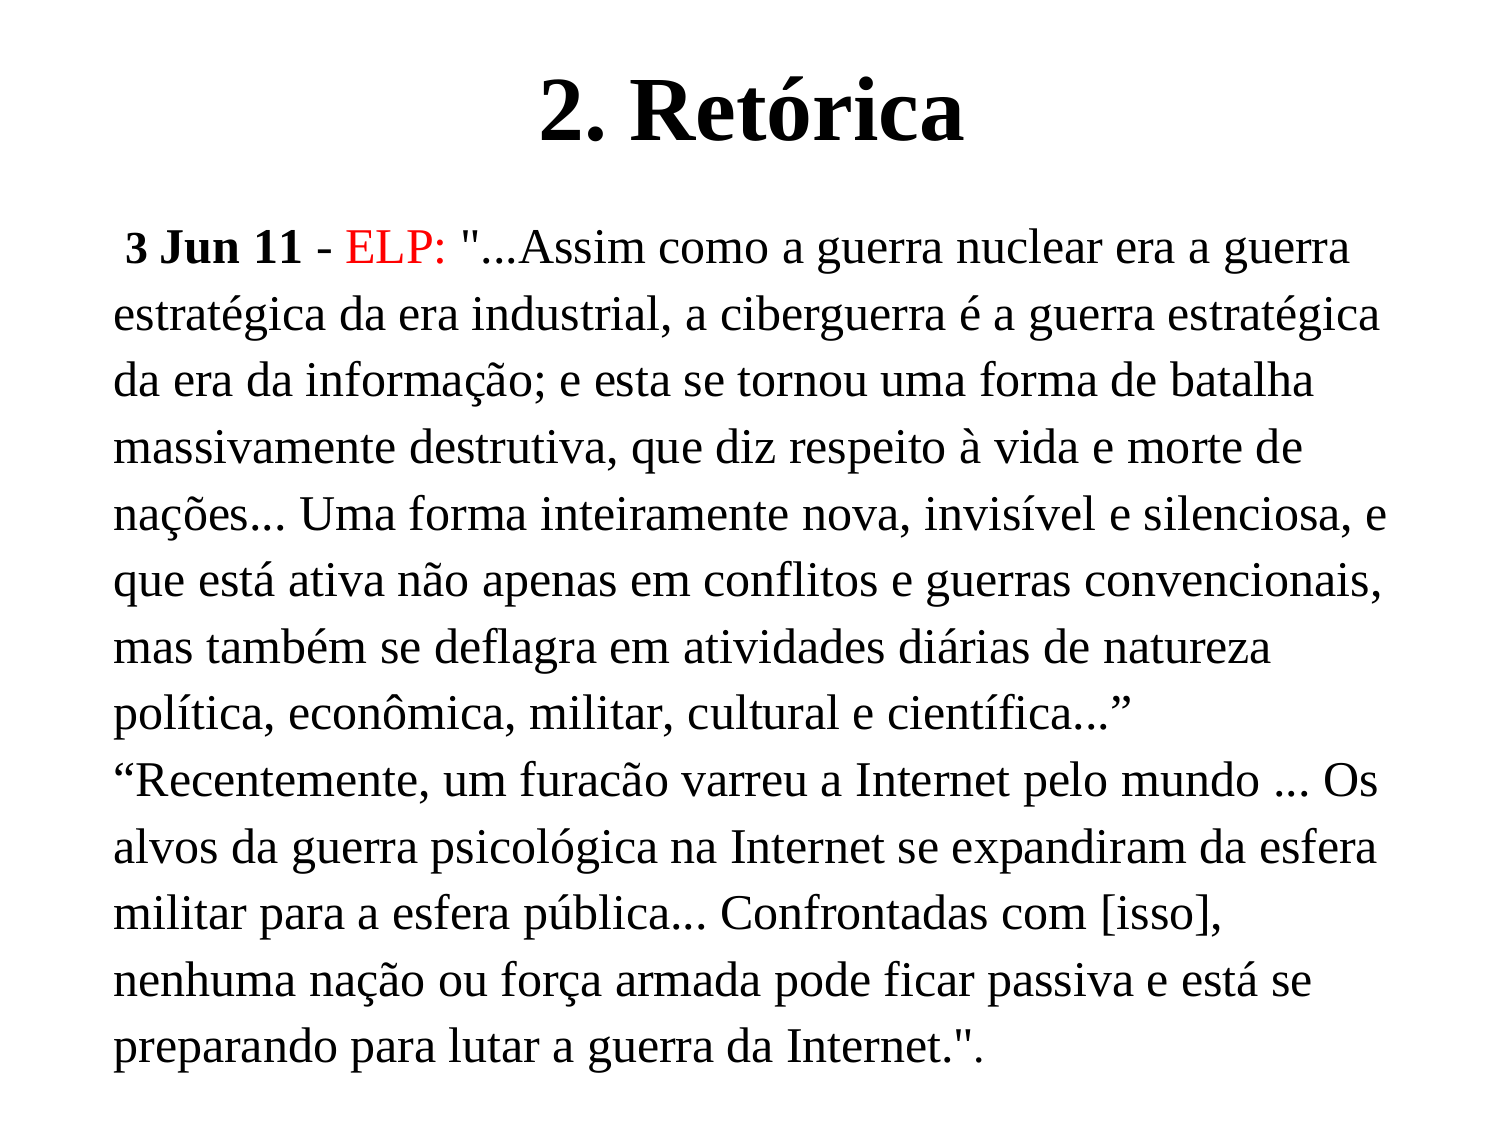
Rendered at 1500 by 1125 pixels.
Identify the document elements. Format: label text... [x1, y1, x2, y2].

text_box 3 Jun 11 - ELP: "...Assim como a guerra nuclear era a guerra estratégica da era industrial, a ciberguerra é a guerra estratégica da era da informação; e esta se tornou uma forma de batalha massivamente destrutiva, que diz respeito à vida e morte de nações... Uma forma inteiramente nova, invisível e silenciosa, e que está ativa não apenas em conflitos e guerras convencionais, mas também se deflagra em atividades diárias de natureza política, econômica, militar, cultural e científica...” “Recentemente, um furacão varreu a Internet pelo mundo ... Os alvos da guerra psicológica na Internet se expandiram da esfera militar para a esfera pública... Confrontadas com [isso], nenhuma nação ou força armada pode ficar passiva e está se preparando para lutar a guerra da Internet.". [98, 200, 1425, 1082]
title 2. Retórica [87, 51, 1416, 169]
